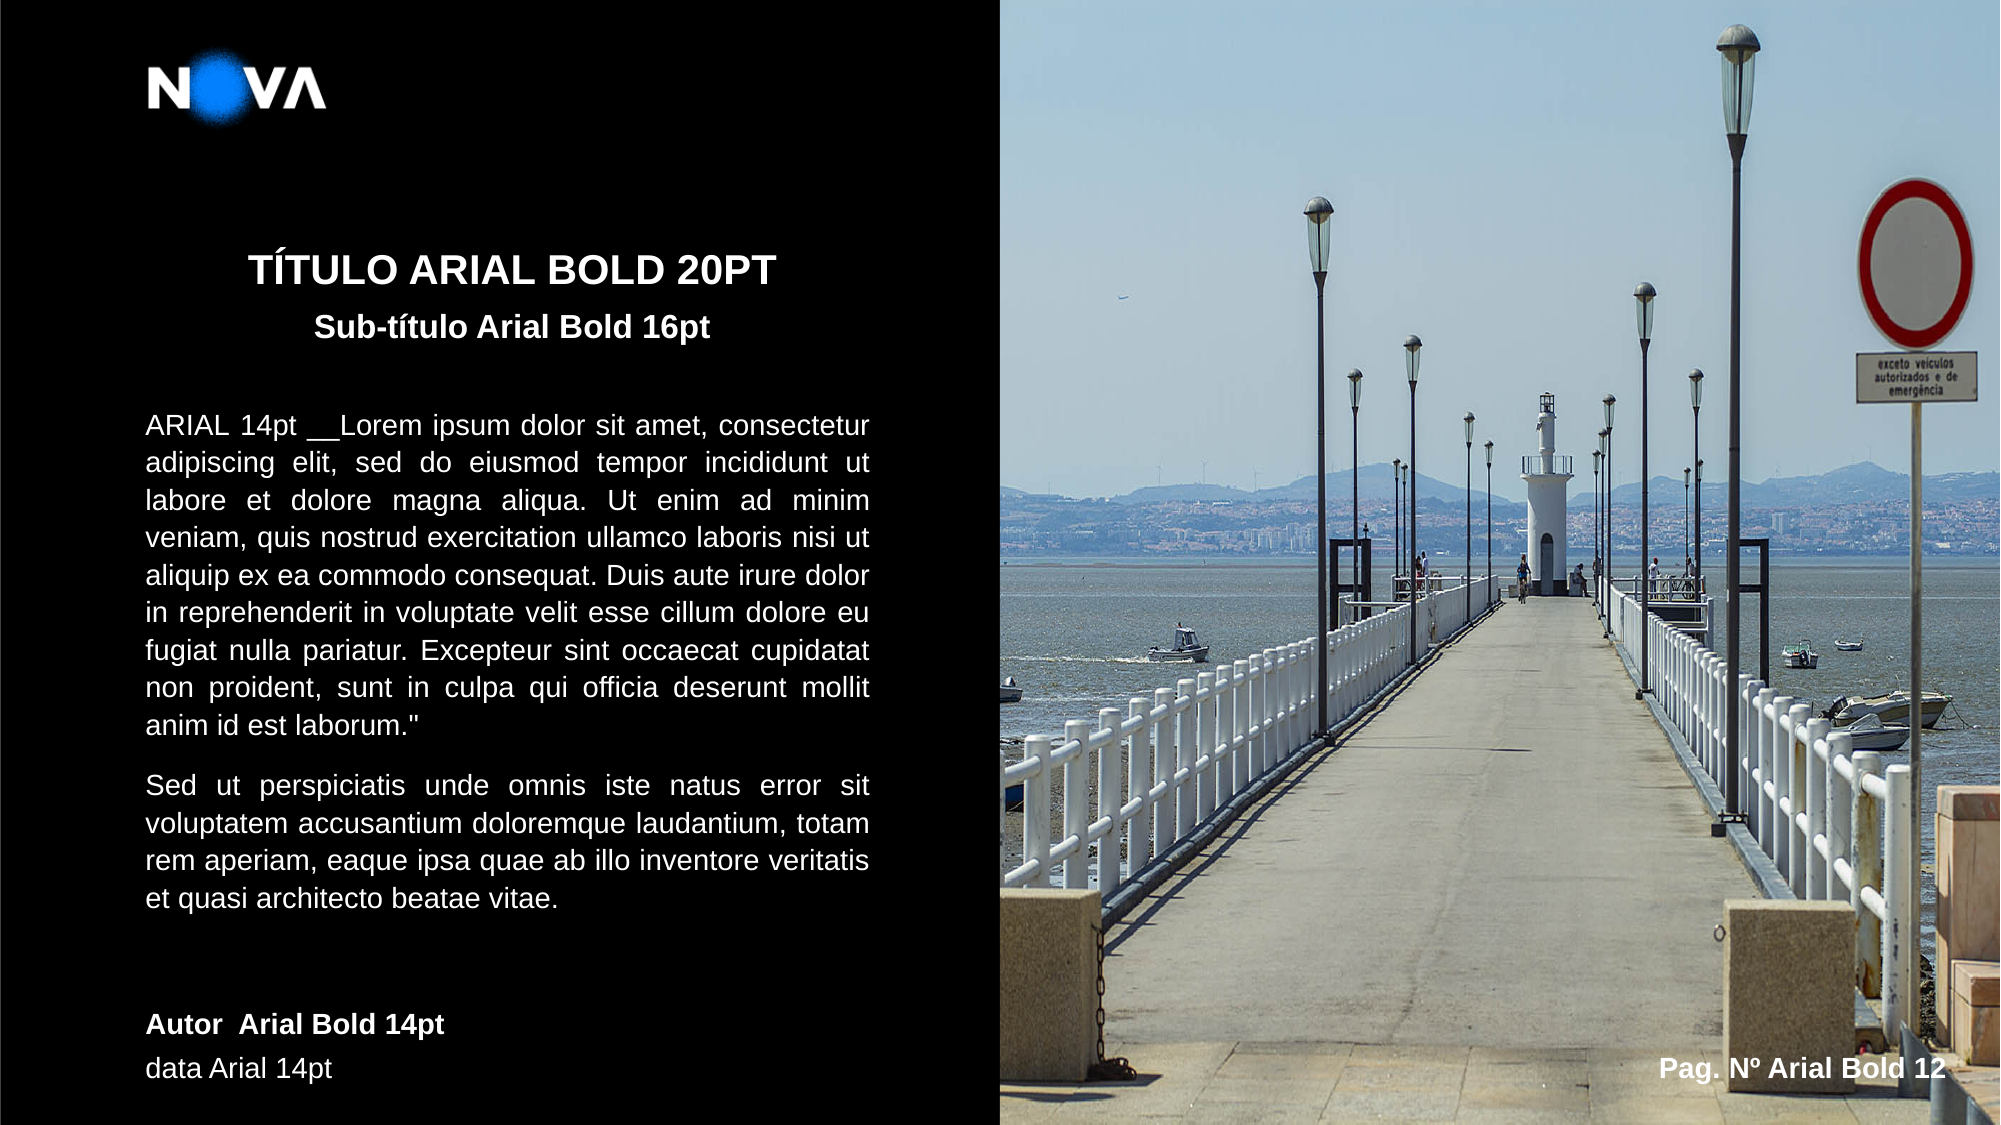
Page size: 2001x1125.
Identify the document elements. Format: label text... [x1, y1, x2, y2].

text_box data Arial 14pt [137, 1048, 340, 1093]
text_box Pag. Nº Arial Bold 12 [1651, 1042, 1956, 1093]
text_box Autor Arial Bold 14pt [137, 997, 454, 1048]
text_box ARIAL 14pt __Lorem ipsum dolor sit amet, consectetur adipiscing elit, sed do eiusmod tempor incididunt ut labore et dolore magna aliqua. Ut enim ad minim veniam, quis nostrud exercitation ullamco laboris nisi ut aliquip ex ea commodo consequat. Duis aute irure dolor in reprehenderit in voluptate velit esse cillum dolore eu fugiat nulla pariatur. Excepteur sint occaecat cupidatat non proident, sunt in culpa qui officia deserunt mollit anim id est laborum." Sed ut perspiciatis unde omnis iste natus error sit voluptatem accusantium doloremque laudantium, totam rem aperiam, eaque ipsa quae ab illo inventore veritatis et quasi architecto beatae vitae. [137, 396, 879, 924]
text_box Título arial bold 20pt Sub-título Arial Bold 16pt [146, 220, 879, 349]
picture [0, 0, 2000, 1125]
